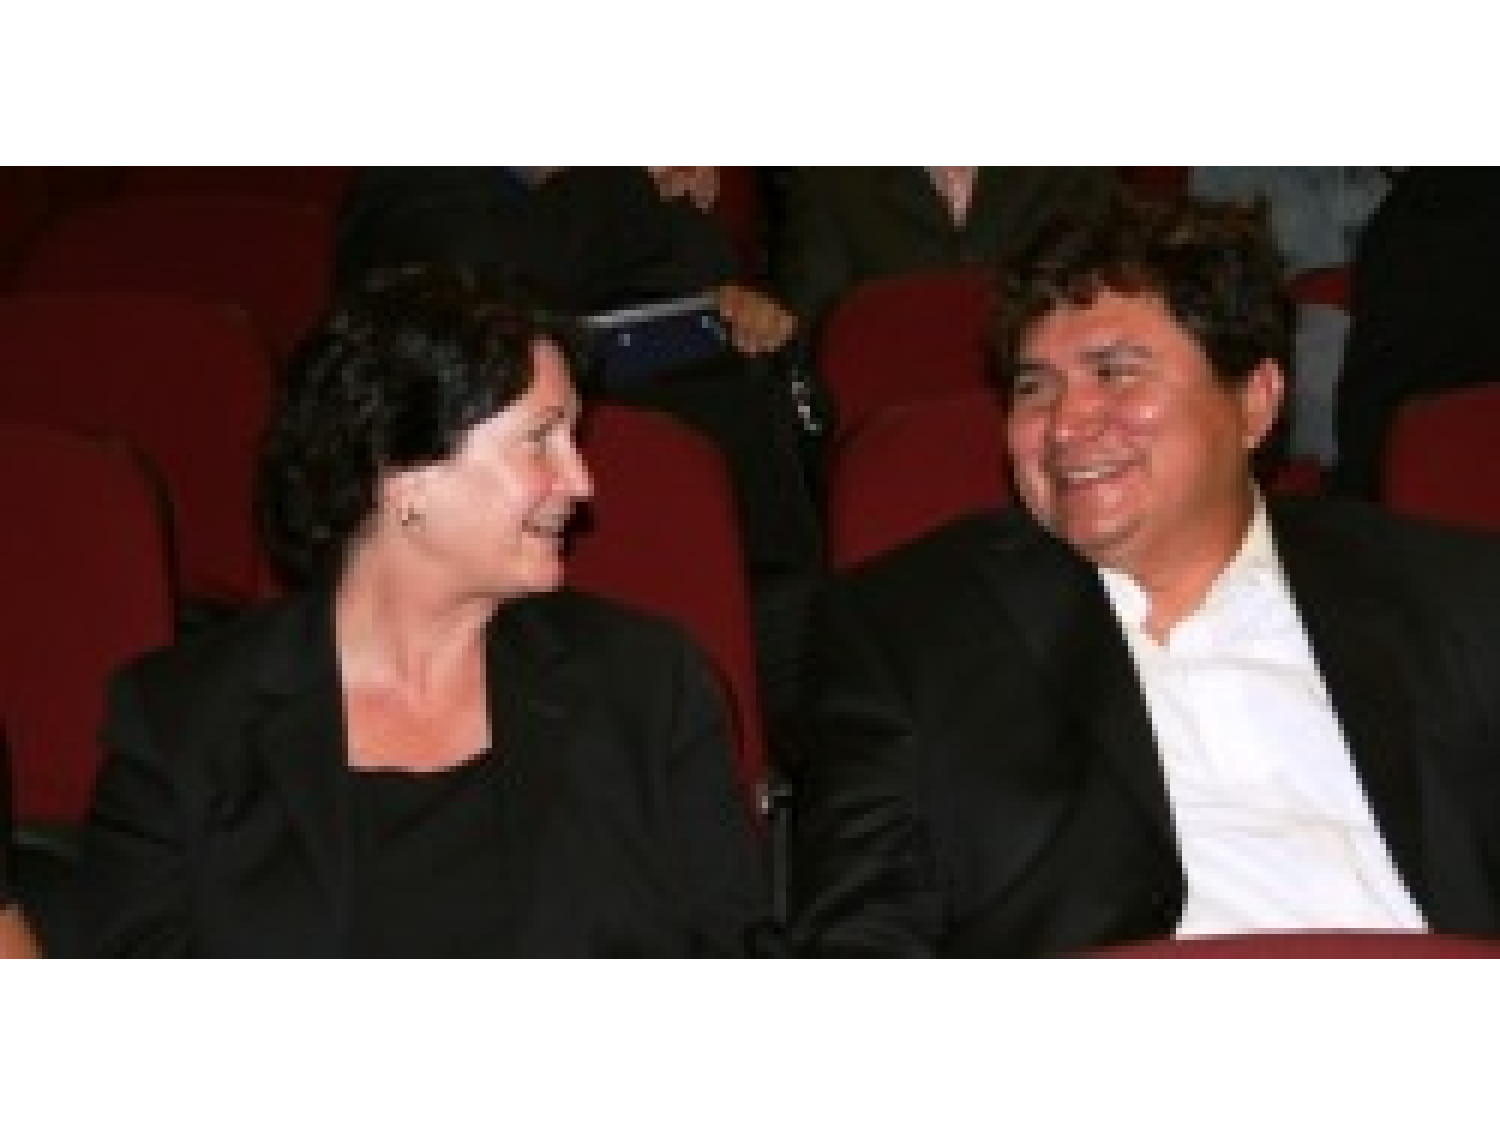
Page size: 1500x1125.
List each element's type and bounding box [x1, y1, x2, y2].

picture [0, 166, 1500, 959]
